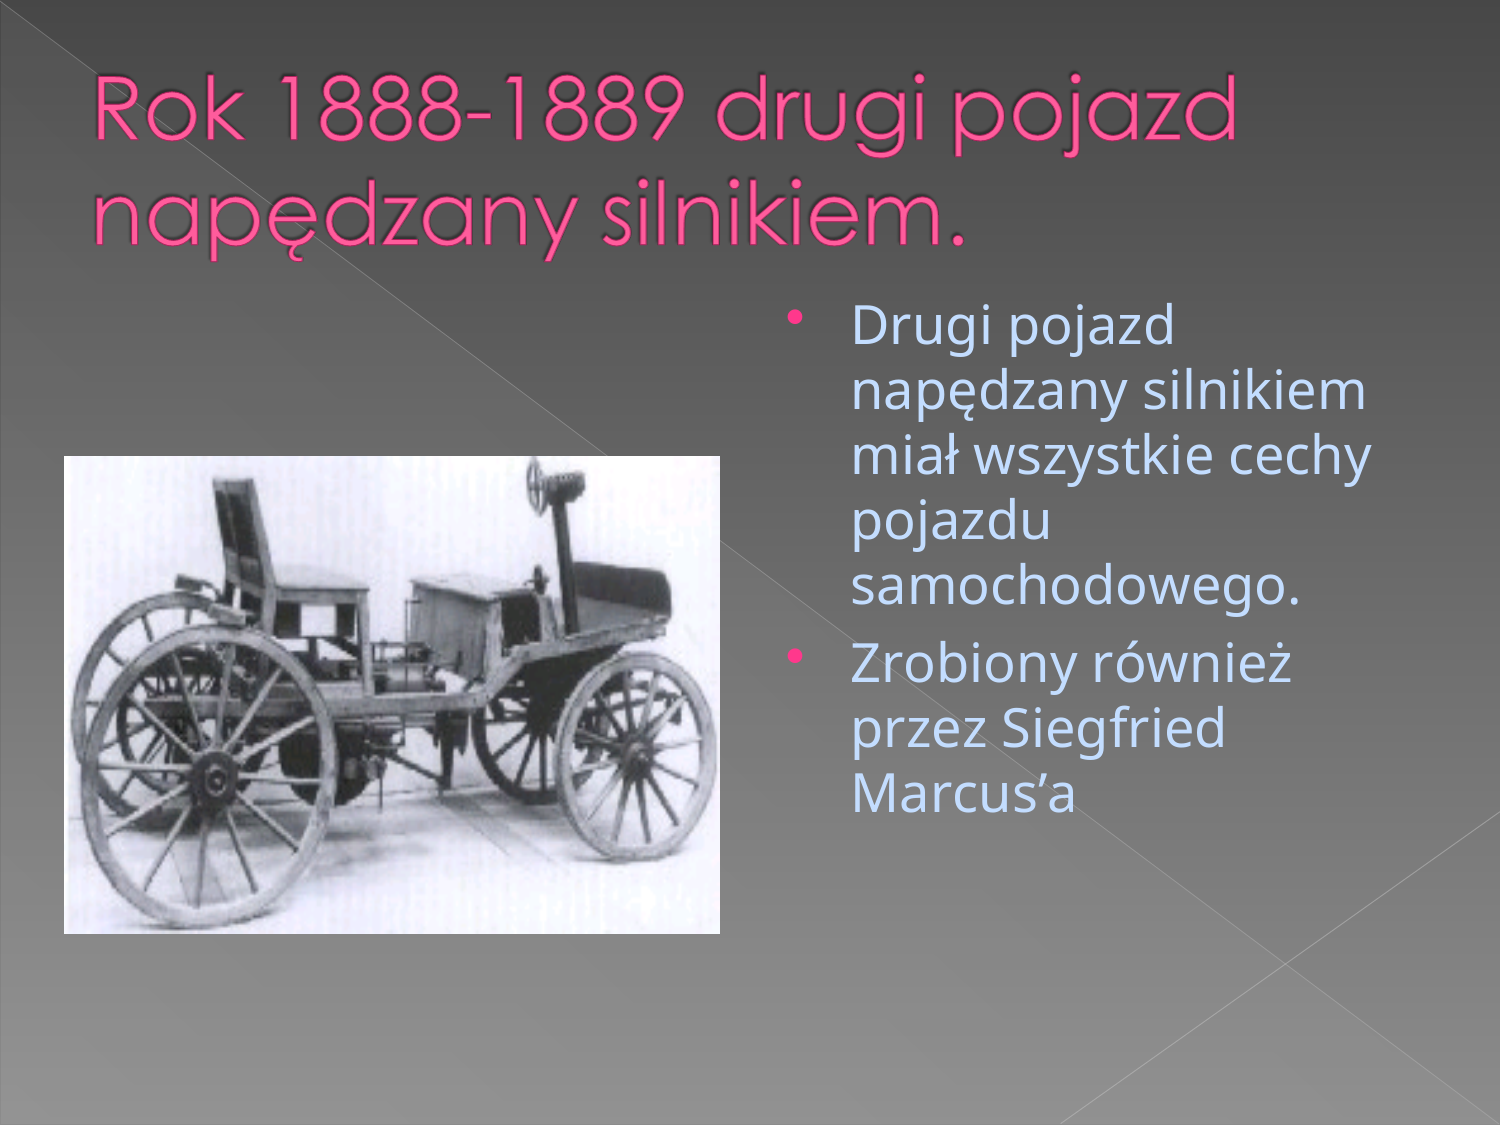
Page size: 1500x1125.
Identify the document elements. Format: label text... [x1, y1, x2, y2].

picture [32, 20, 1427, 274]
picture [64, 456, 720, 934]
text_box Drugi pojazd napędzany silnikiem miał wszystkie cechy pojazdu samochodowego. Zrobiony również przez Siegfried Marcus’a [762, 282, 1426, 1026]
